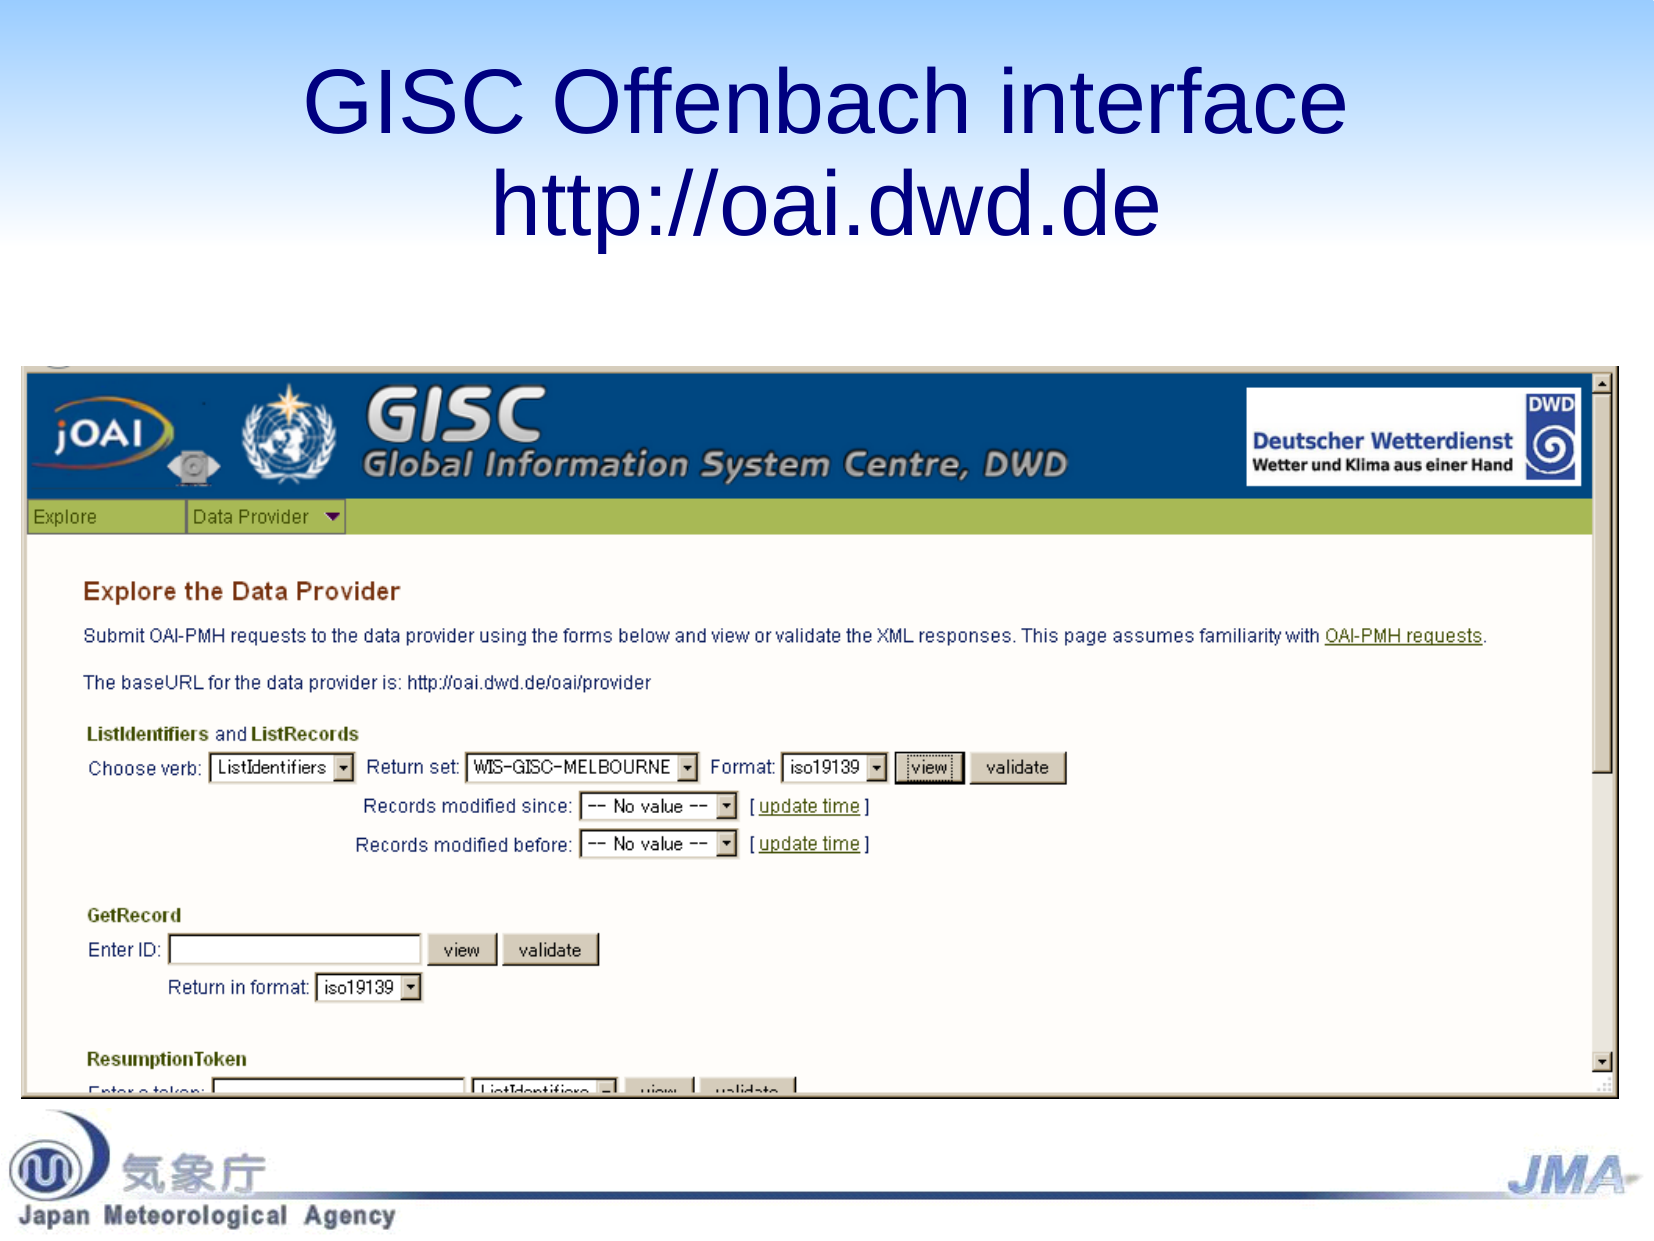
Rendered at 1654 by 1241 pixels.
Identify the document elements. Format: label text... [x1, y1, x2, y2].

title GISC Offenbach interface http://oai.dwd.de [82, 49, 1571, 257]
picture [1, 1108, 1654, 1241]
picture [21, 366, 1619, 1099]
